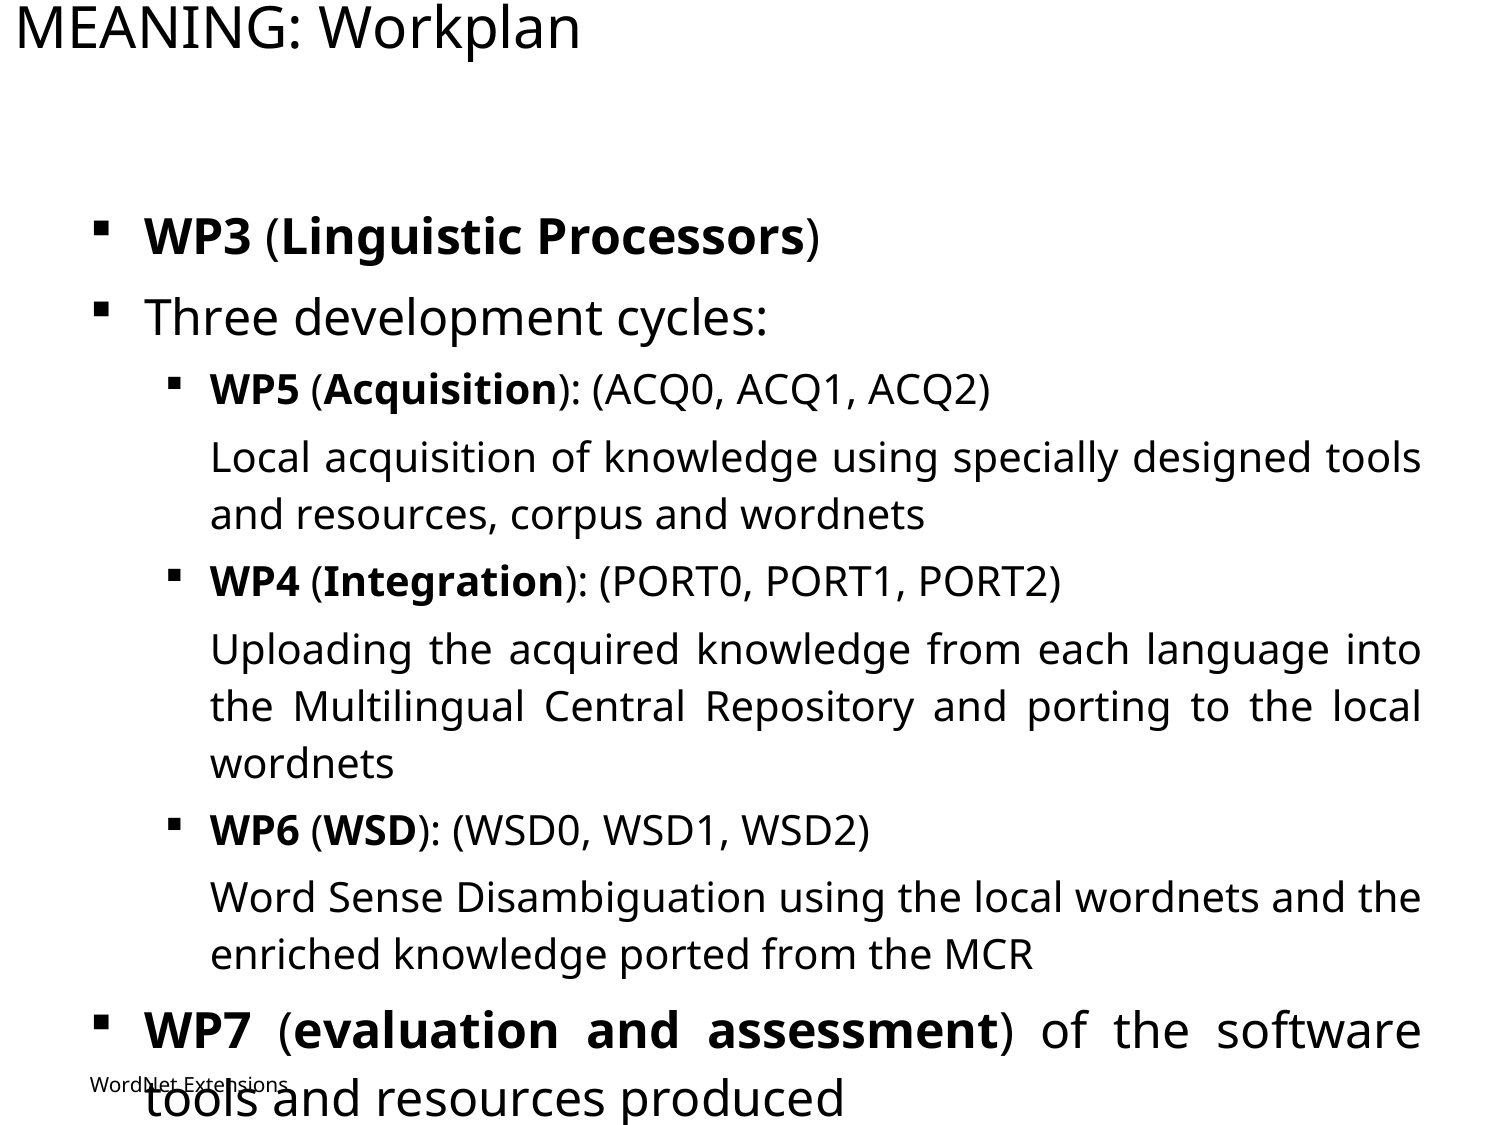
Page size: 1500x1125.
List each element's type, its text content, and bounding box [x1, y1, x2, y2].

list WP3 (Linguistic Processors) Three development cycles: WP5 (Acquisition): (ACQ0, ACQ1, ACQ2) Local acquisition of knowledge using specially designed tools and resources, corpus and wordnets WP4 (Integration): (PORT0, PORT1, PORT2) Uploading the acquired knowledge from each language into the Multilingual Central Repository and porting to the local wordnets WP6 (WSD): (WSD0, WSD1, WSD2) Word Sense Disambiguation using the local wordnets and the enriched knowledge ported from the MCR WP7 (evaluation and assessment) of the software tools and resources produced [75, 112, 1438, 1004]
title MEANING: Workplan [0, 0, 1500, 70]
